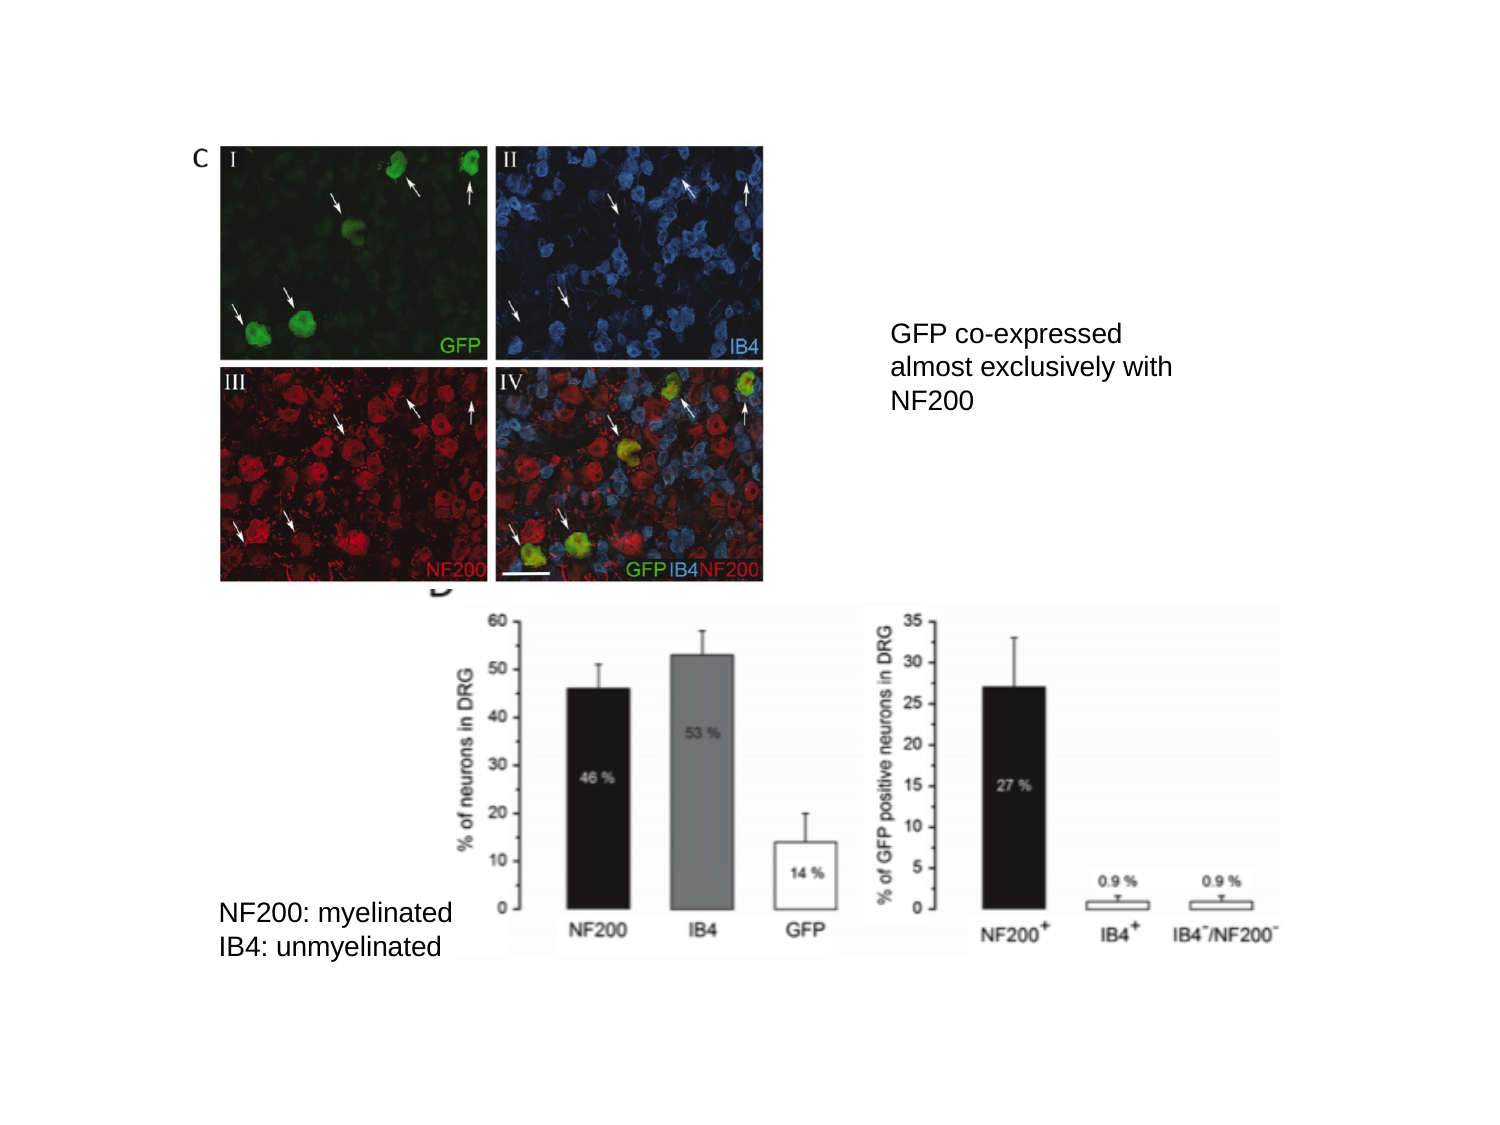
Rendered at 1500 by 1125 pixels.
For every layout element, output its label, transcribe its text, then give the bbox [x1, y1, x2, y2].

text_box NF200: myelinated IB4: unmyelinated [203, 886, 473, 971]
text_box GFP co-expressed almost exclusively with NF200 [875, 307, 1208, 426]
picture [187, 140, 1293, 968]
